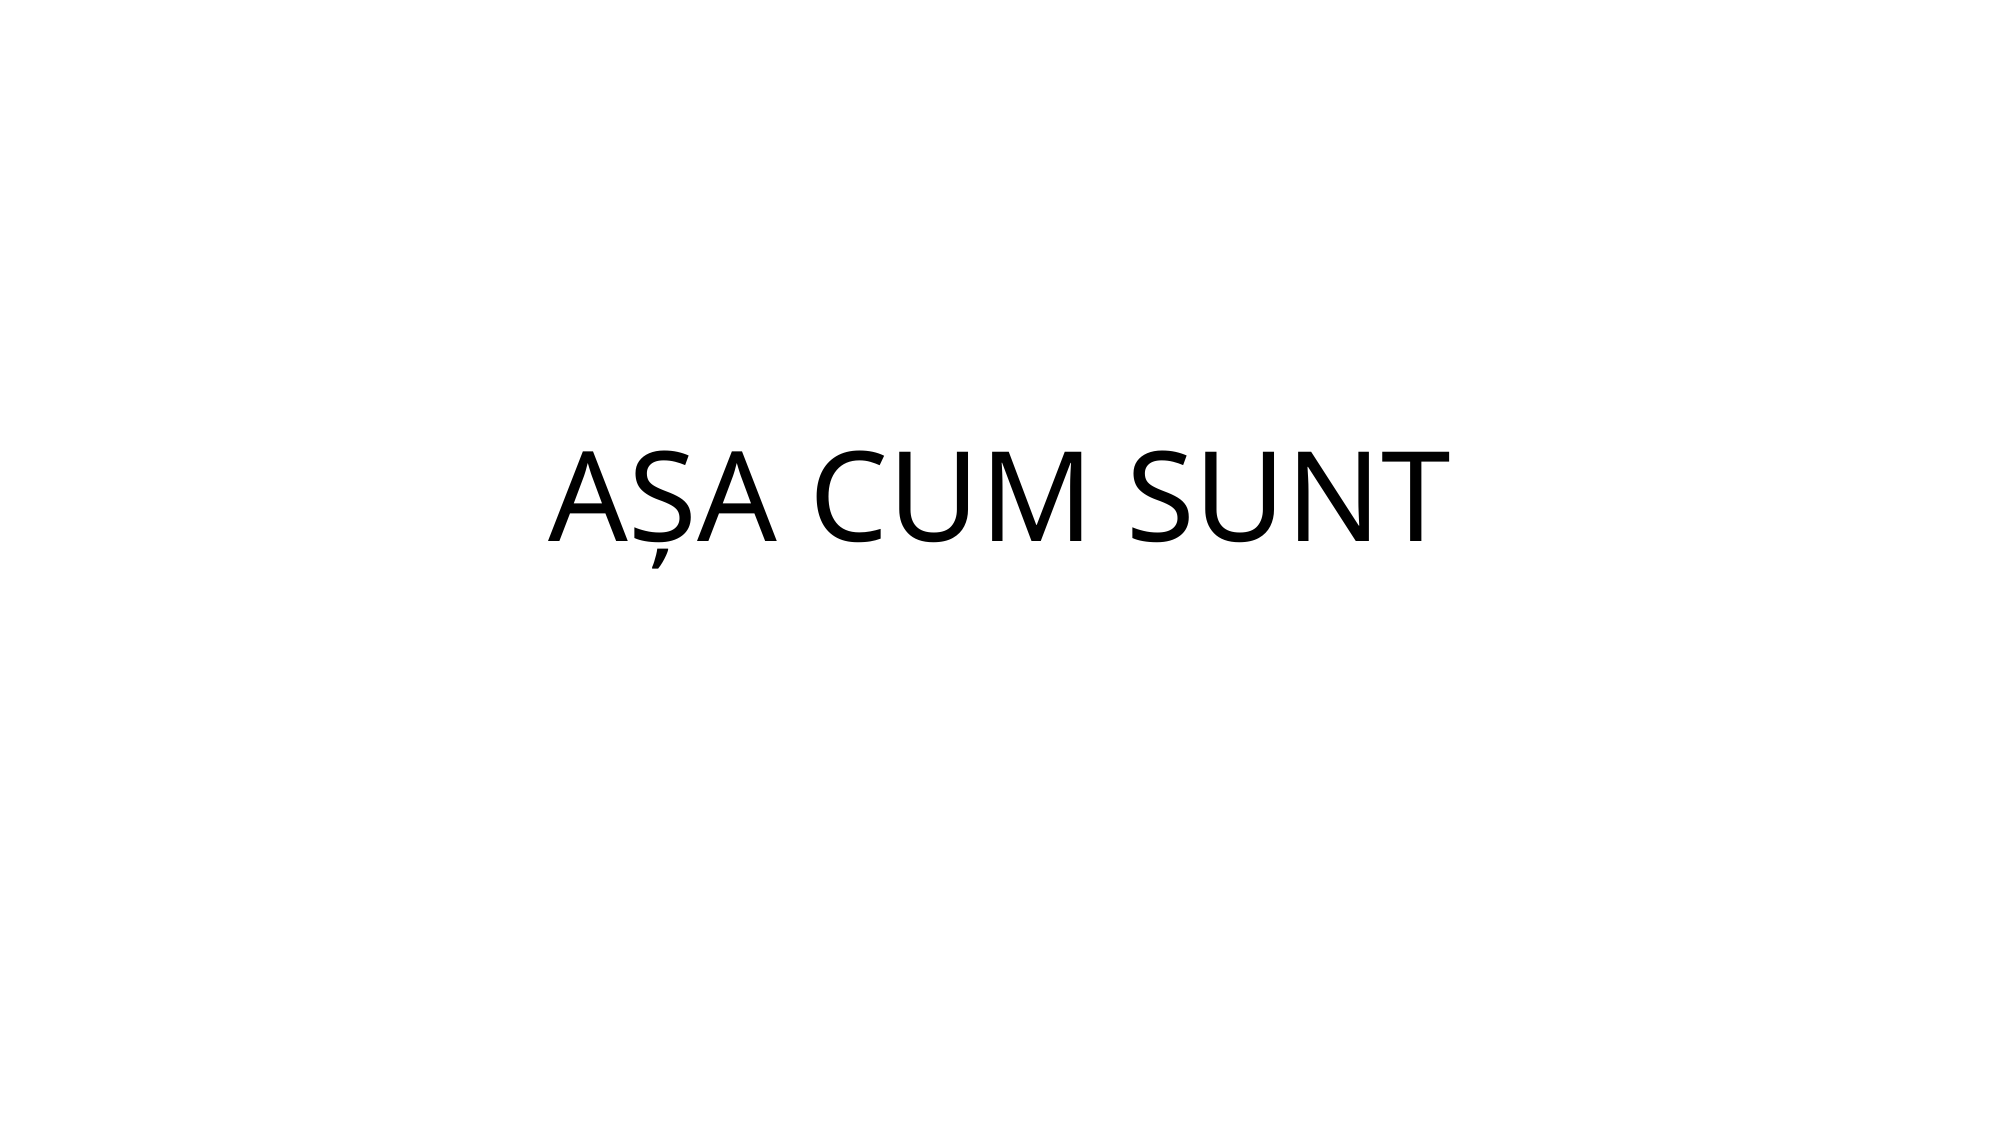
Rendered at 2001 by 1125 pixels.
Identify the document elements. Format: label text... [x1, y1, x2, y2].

title AȘA CUM SUNT [249, 184, 1750, 576]
